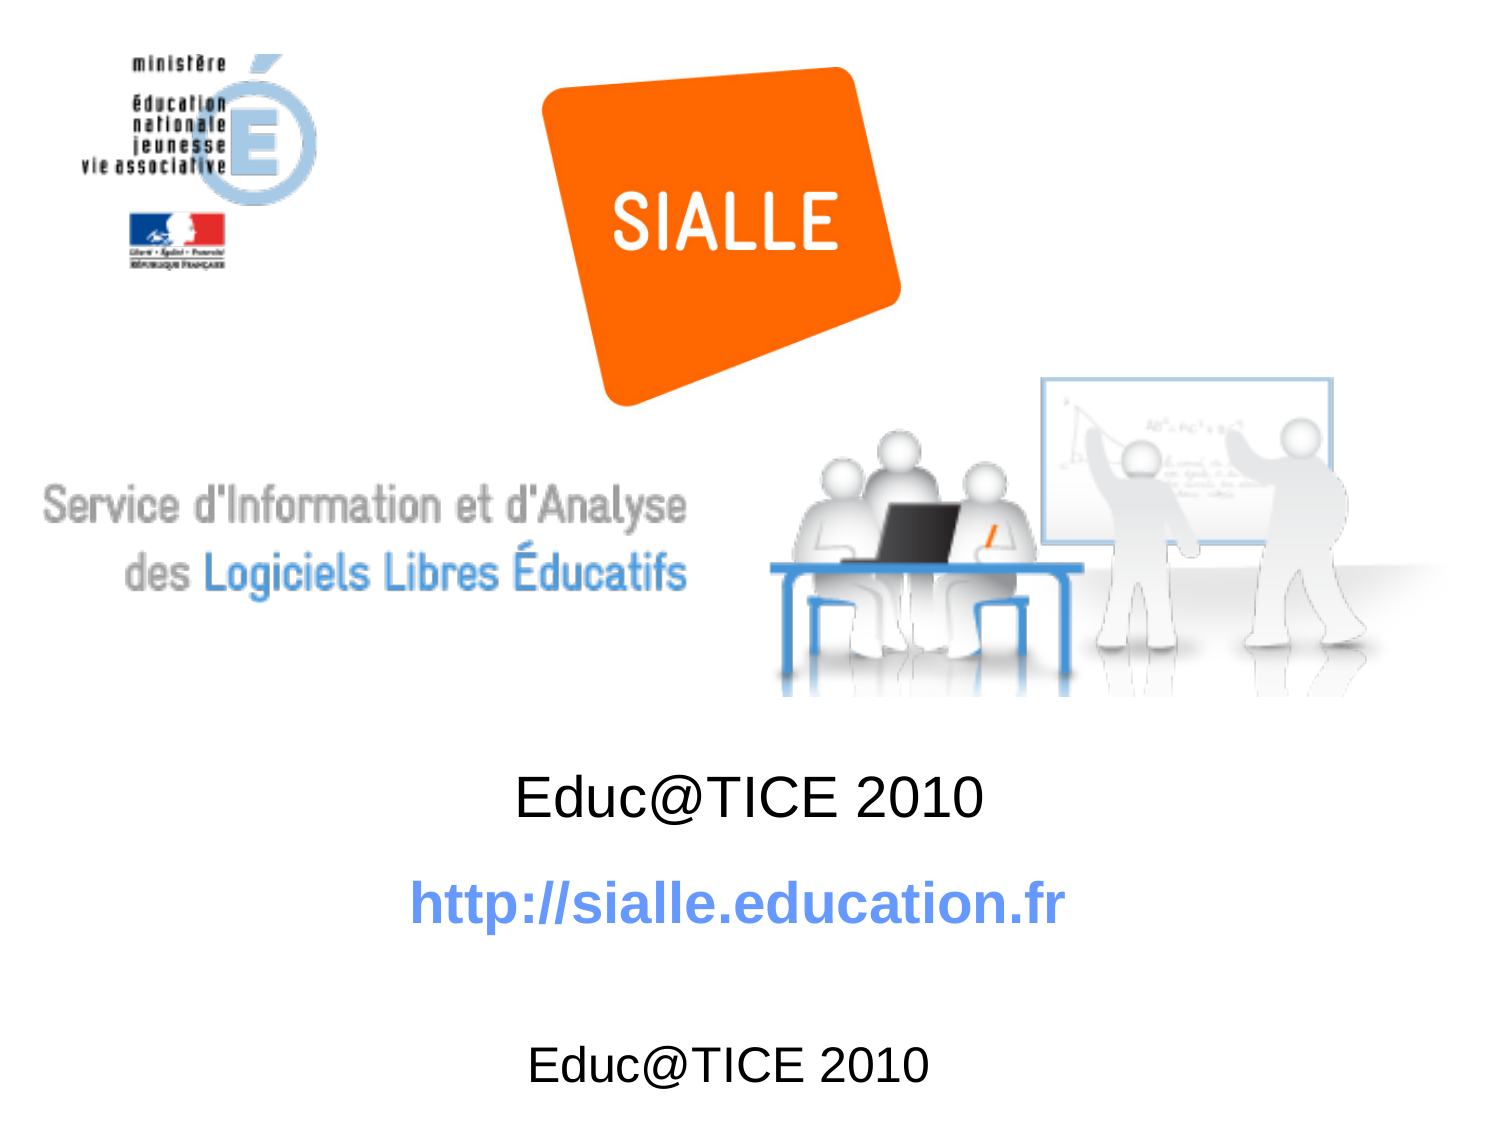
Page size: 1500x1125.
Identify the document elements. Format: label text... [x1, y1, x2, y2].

text_box Educ@TICE 2010 [100, 751, 1401, 837]
picture [76, 54, 325, 271]
picture [41, 66, 1447, 697]
text_box http://sialle.education.fr [88, 857, 1389, 944]
